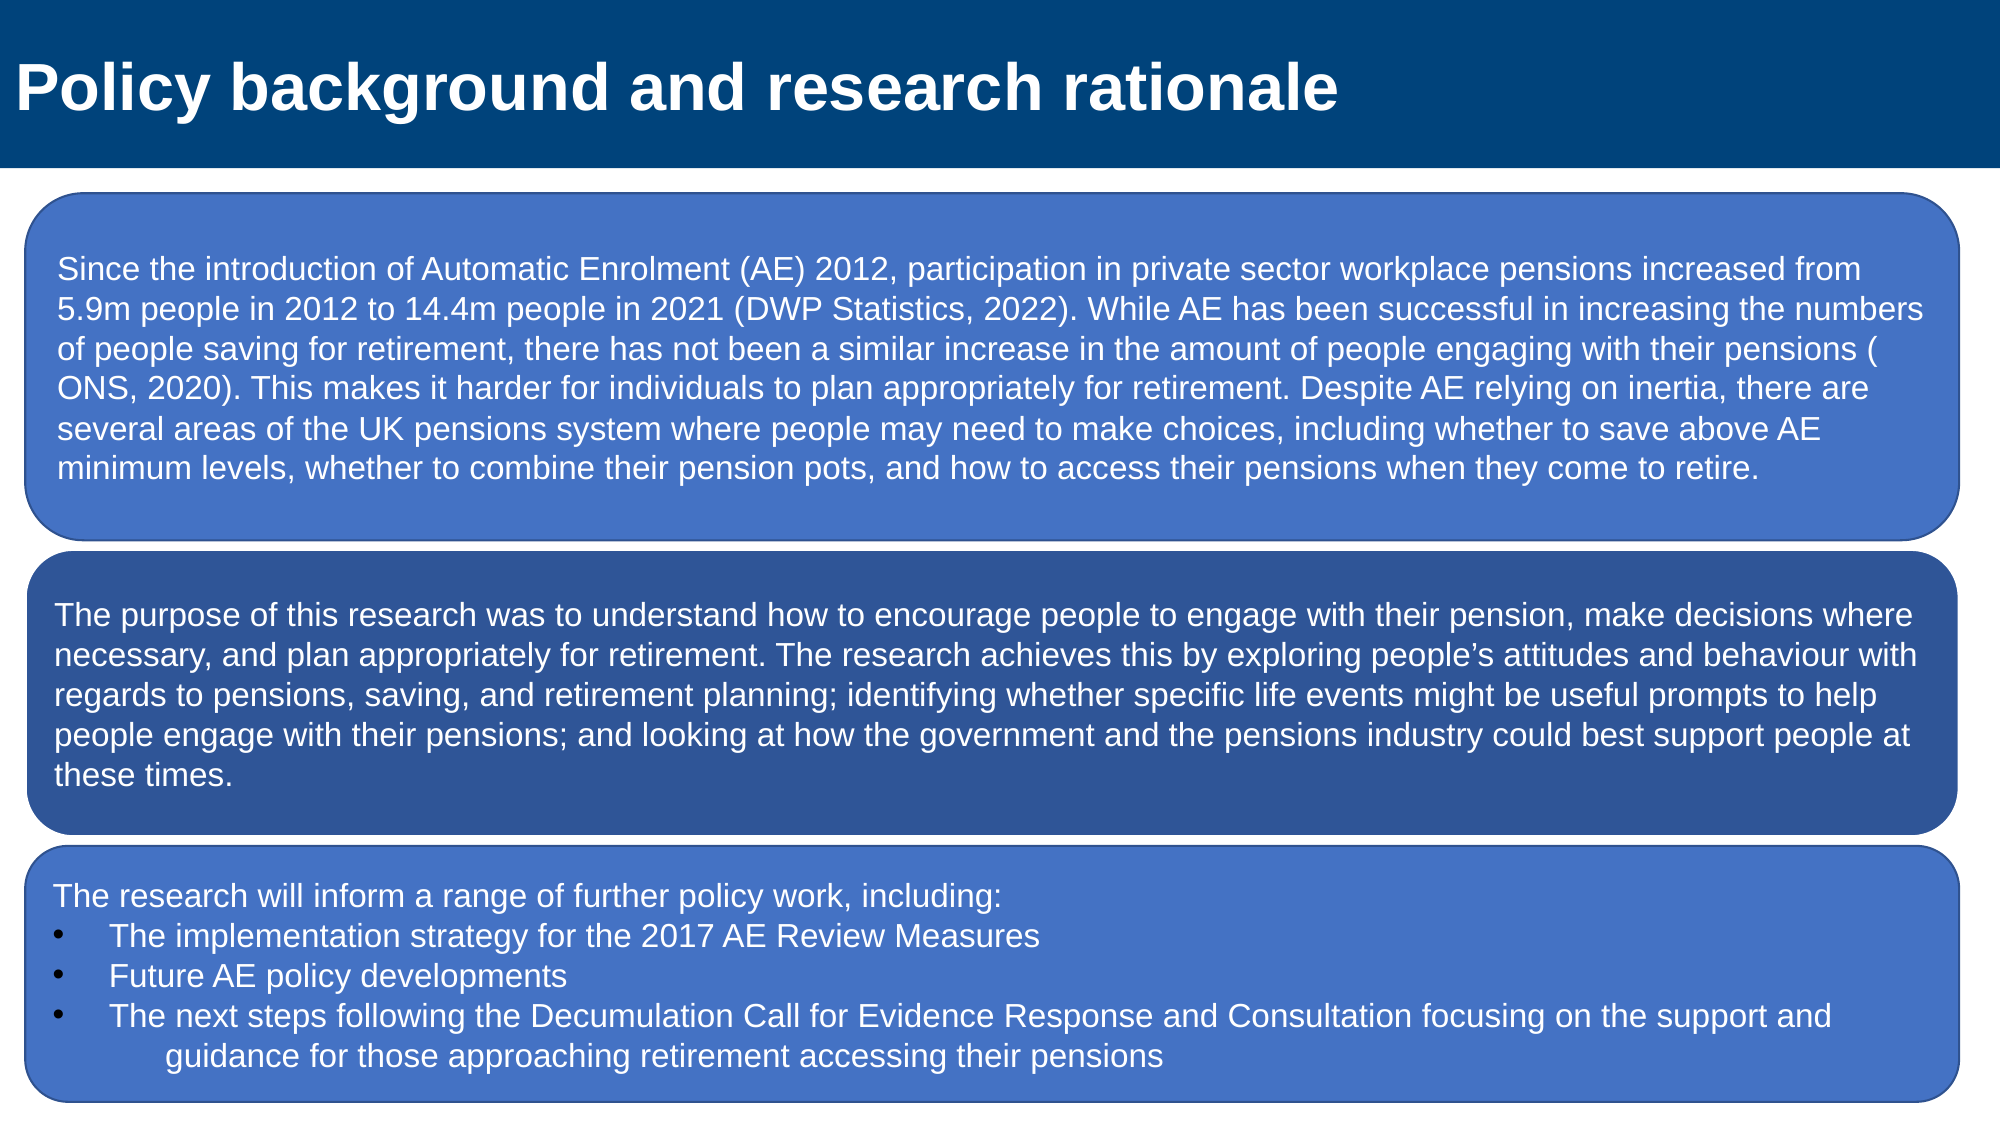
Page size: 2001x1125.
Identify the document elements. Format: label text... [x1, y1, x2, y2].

text_box Since the introduction of Automatic Enrolment (AE) 2012, participation in private sector workplace pensions increased from 5.9m people in 2012 to 14.4m people in 2021 (DWP Statistics, 2022). While AE has been successful in increasing the numbers of people saving for retirement, there has not been a similar increase in the amount of people engaging with their pensions (ONS, 2020). This makes it harder for individuals to plan appropriately for retirement. Despite AE relying on inertia, there are several areas of the UK pensions system where people may need to make choices, including whether to save above AE minimum levels, whether to combine their pension pots, and how to access their pensions when they come to retire. [25, 193, 1960, 541]
text_box The research will inform a range of further policy work, including: The implementation strategy for the 2017 AE Review Measures Future AE policy developments The next steps following the Decumulation Call for Evidence Response and Consultation focusing on the support and guidance for those approaching retirement accessing their pensions [25, 845, 1960, 1102]
text_box The purpose of this research was to understand how to encourage people to engage with their pension, make decisions where necessary, and plan appropriately for retirement. The research achieves this by exploring people’s attitudes and behaviour with regards to pensions, saving, and retirement planning; identifying whether specific life events might be useful prompts to help people engage with their pensions; and looking at how the government and the pensions industry could best support people at these times. [25, 549, 1960, 837]
title Policy background and research rationale [0, 0, 2000, 169]
